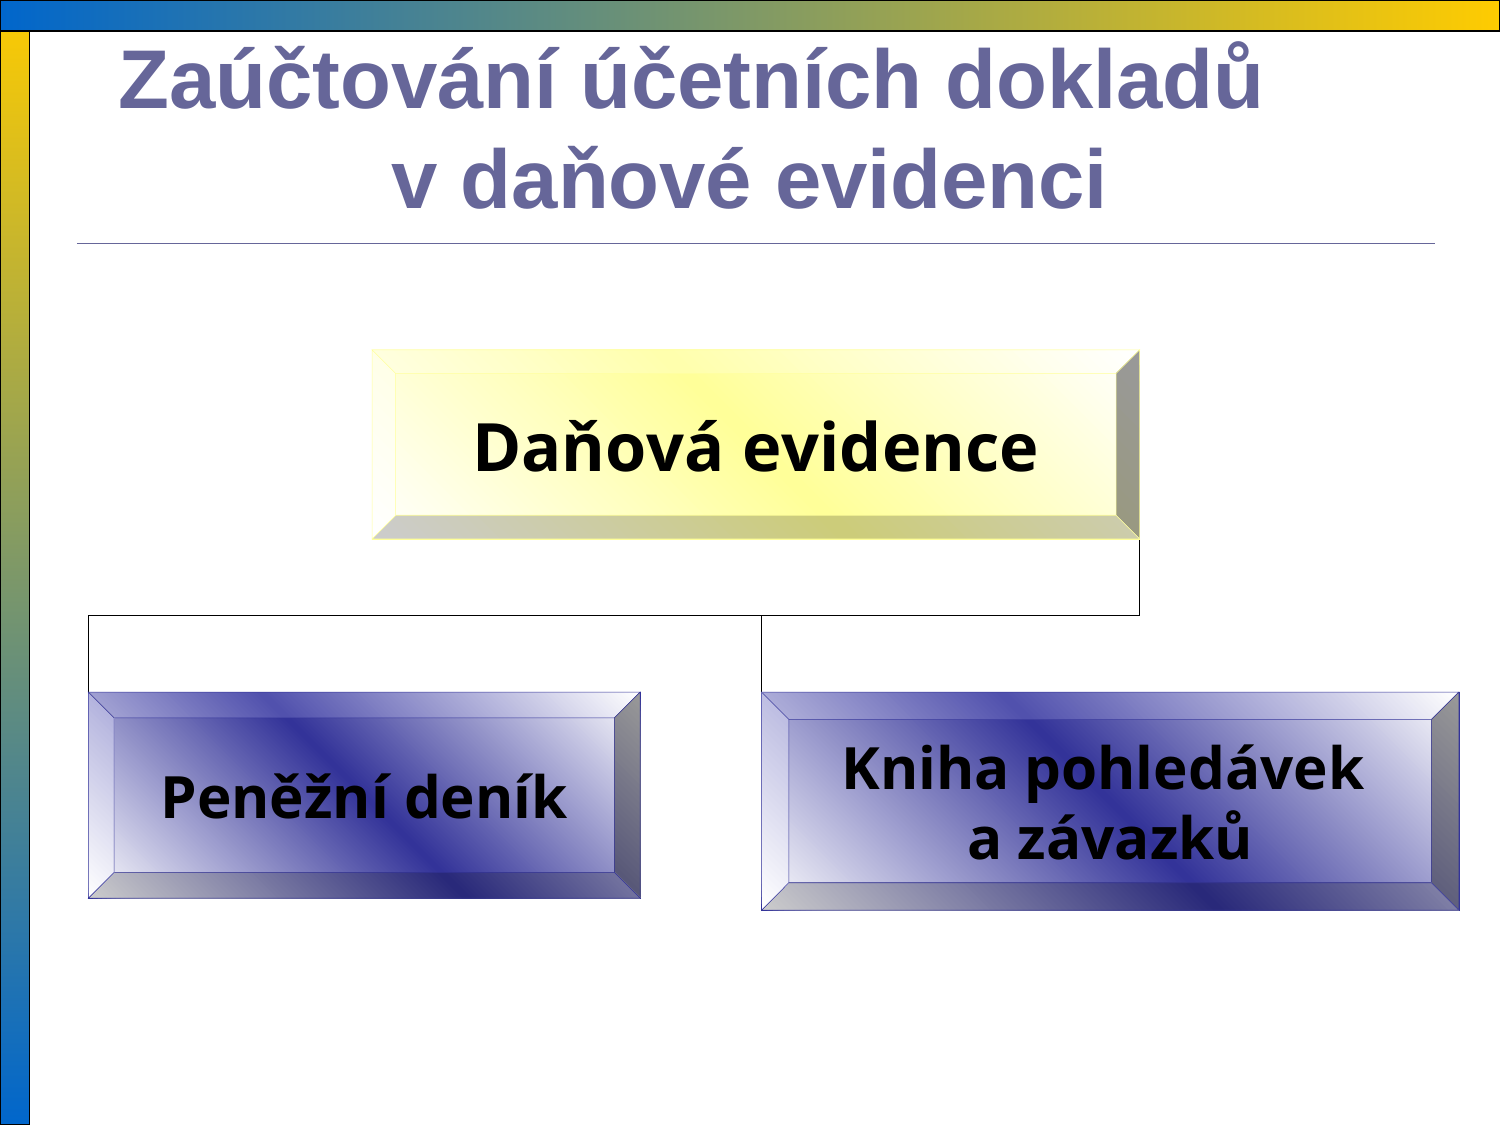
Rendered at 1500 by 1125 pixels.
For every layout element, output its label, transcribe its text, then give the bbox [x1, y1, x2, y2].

title Zaúčtování účetních dokladů v daňové evidenci [75, 31, 1426, 233]
text_box [0, 0, 1500, 1125]
text_box Peněžní deník [115, 718, 614, 872]
text_box Kniha pohledávek a závazků [789, 720, 1431, 882]
text_box Daňová evidence [396, 374, 1116, 515]
